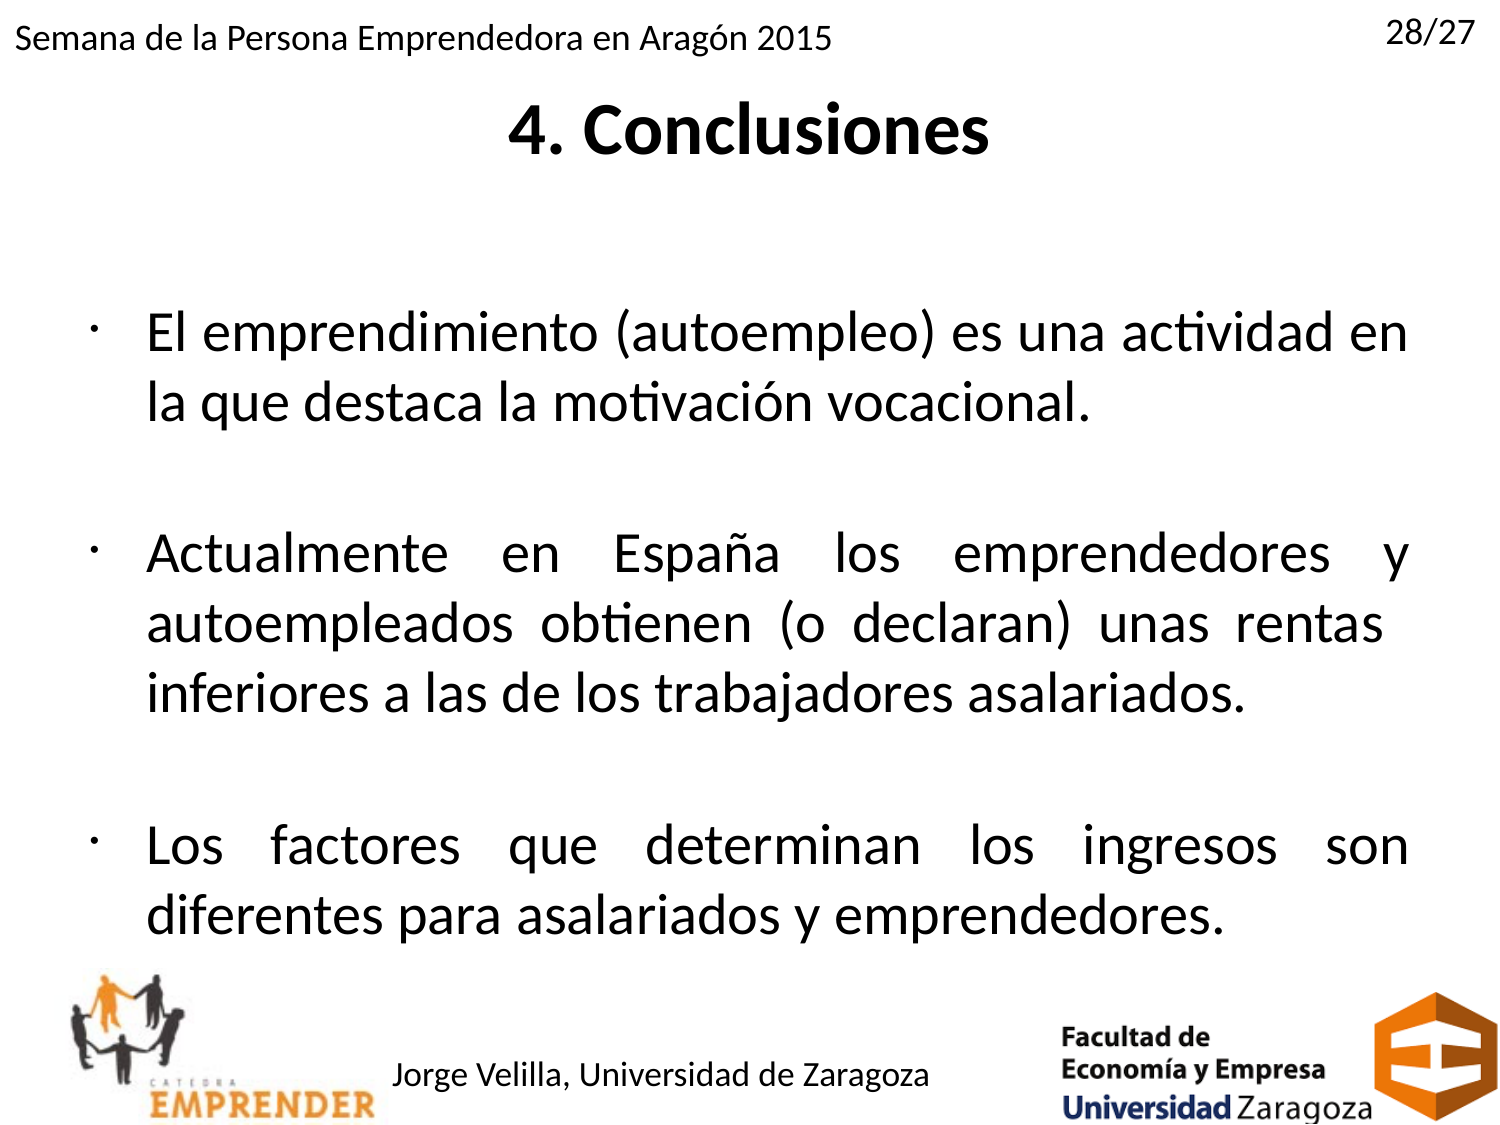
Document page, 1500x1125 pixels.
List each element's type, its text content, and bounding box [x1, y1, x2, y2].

picture [0, 968, 444, 1125]
slide_number <número>/27 [1370, 0, 1500, 57]
picture [1050, 992, 1500, 1124]
text_box Jorge Velilla, Universidad de Zaragoza [377, 1043, 946, 1101]
list El emprendimiento (autoempleo) es una actividad en la que destaca la motivación vocacional. Actualmente en España los emprendedores y autoempleados obtienen (o declaran) unas rentas inferiores a las de los trabajadores asalariados. Los factores que determinan los ingresos son diferentes para asalariados y emprendedores. [75, 285, 1425, 943]
title 4. Conclusiones [75, 72, 1425, 260]
text_box Semana de la Persona Emprendedora en Aragón 2015 [0, 5, 857, 66]
